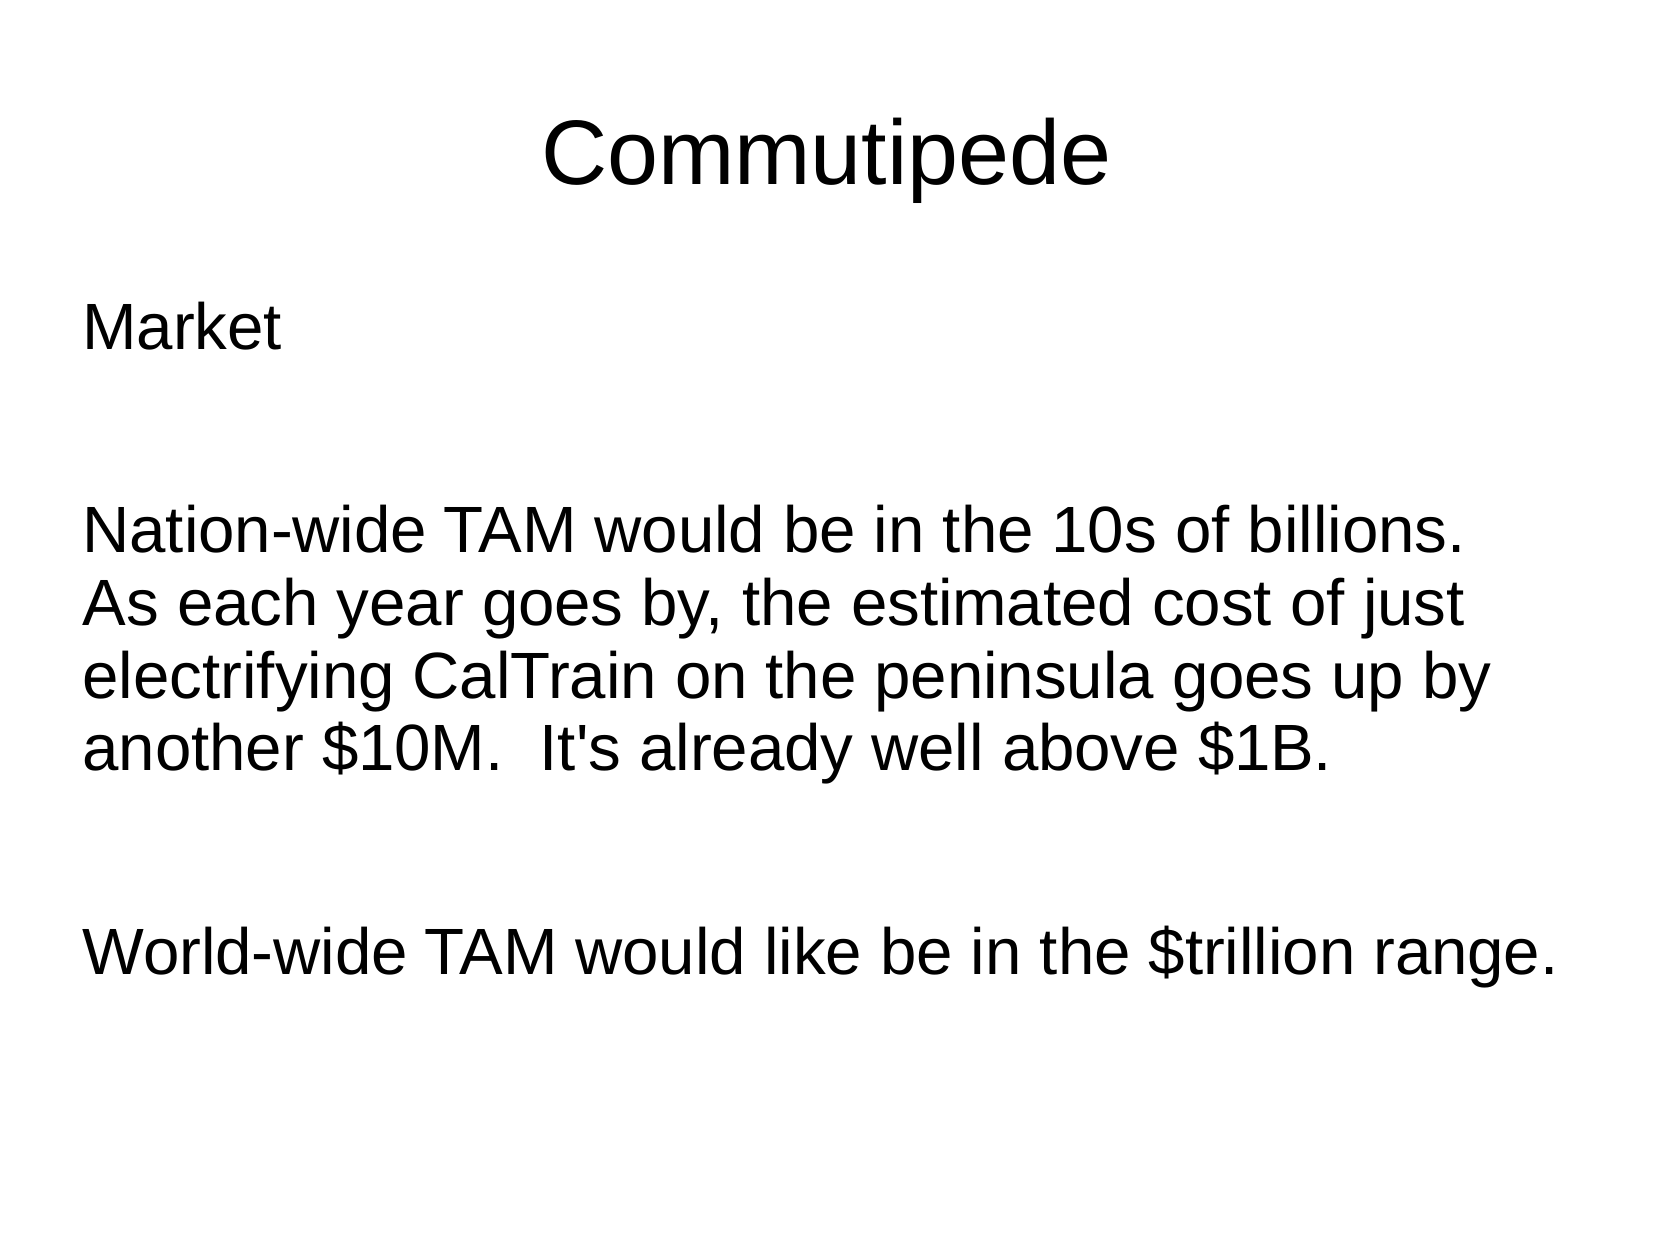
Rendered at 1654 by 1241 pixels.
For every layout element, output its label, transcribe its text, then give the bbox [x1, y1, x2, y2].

title Commutipede [82, 49, 1571, 257]
list Market Nation-wide TAM would be in the 10s of billions. As each year goes by, the estimated cost of just electrifying CalTrain on the peninsula goes up by another $10M. It's already well above $1B. World-wide TAM would like be in the $trillion range. [82, 290, 1571, 1010]
